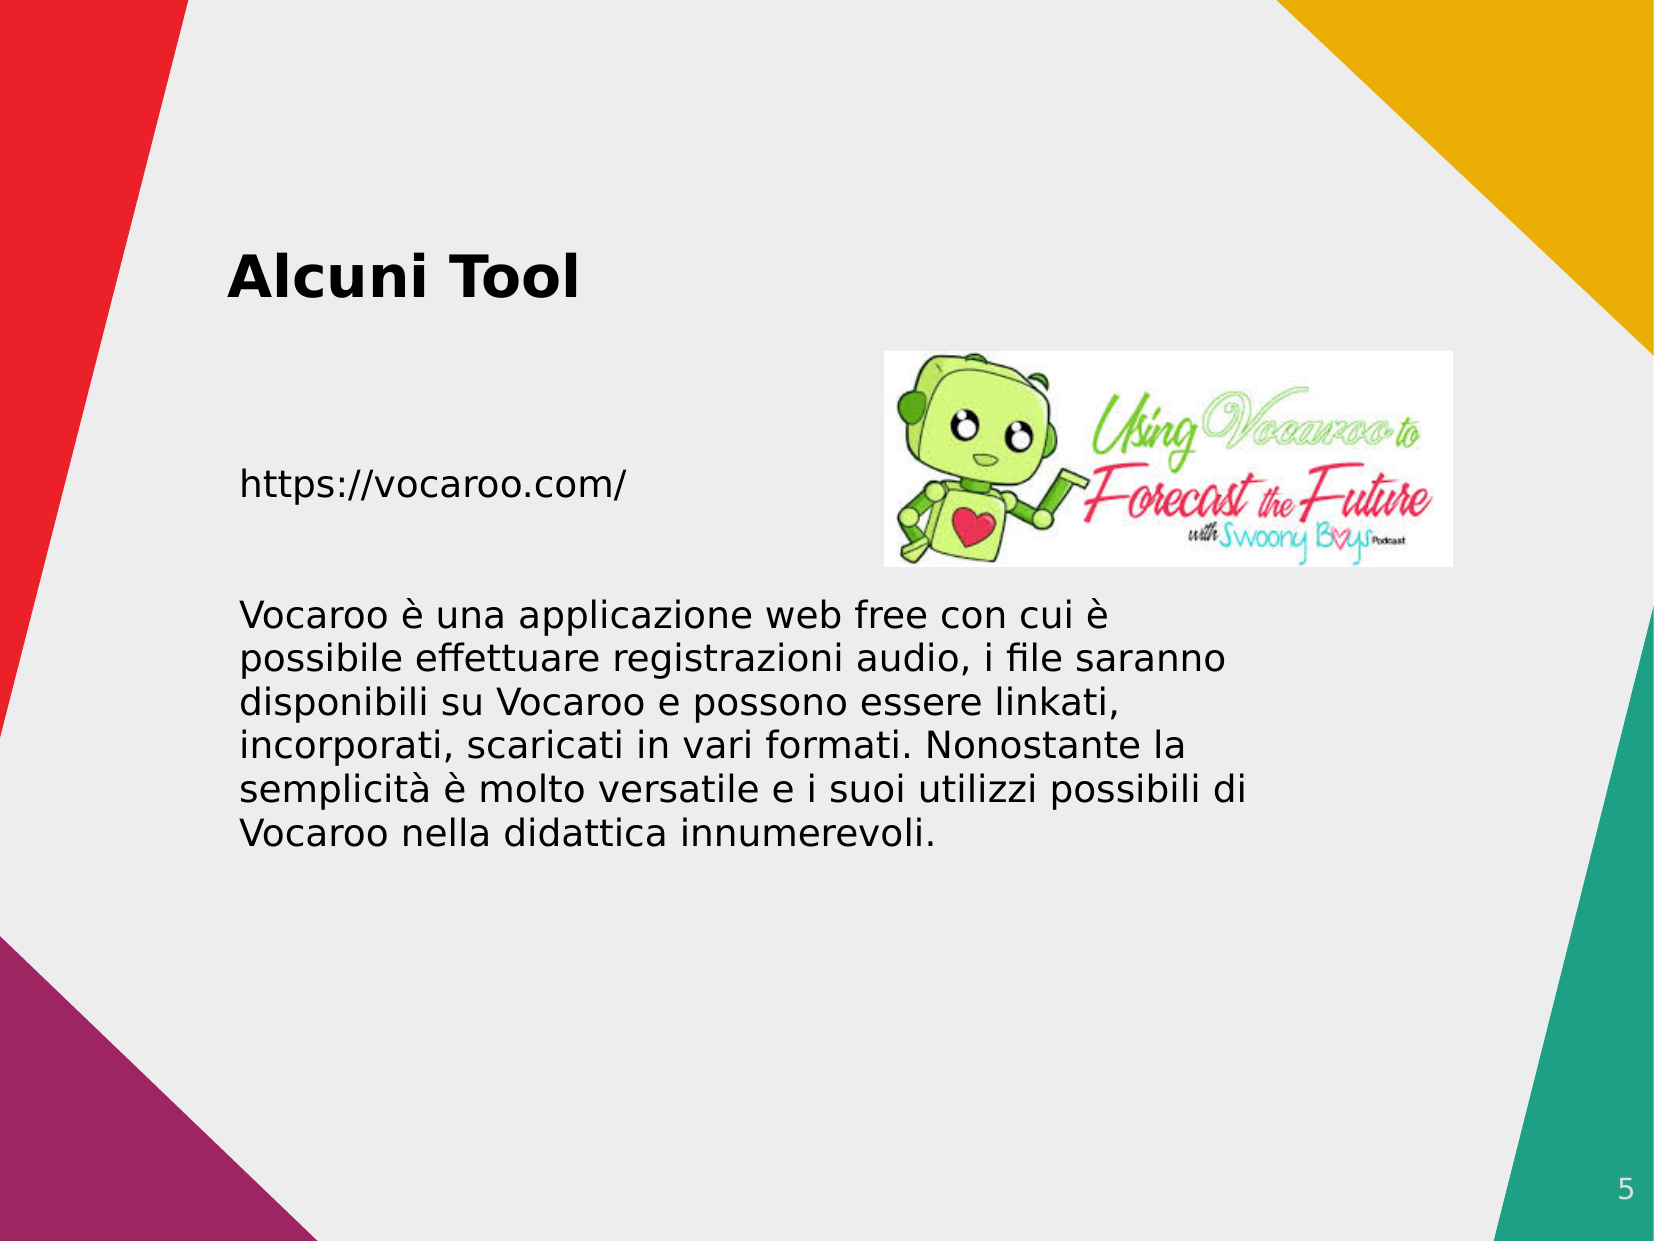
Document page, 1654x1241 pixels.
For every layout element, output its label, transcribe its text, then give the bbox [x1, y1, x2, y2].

text_box Alcuni Tool [212, 236, 839, 319]
text_box https://vocaroo.com/ Vocaroo è una applicazione web free con cui è possibile effettuare registrazioni audio, i file saranno disponibili su Vocaroo e possono essere linkati, incorporati, scaricati in vari formati. Nonostante la semplicità è molto versatile e i suoi utilizzi possibili di Vocaroo nella didattica innumerevoli. [224, 325, 1288, 863]
picture [884, 351, 1453, 567]
